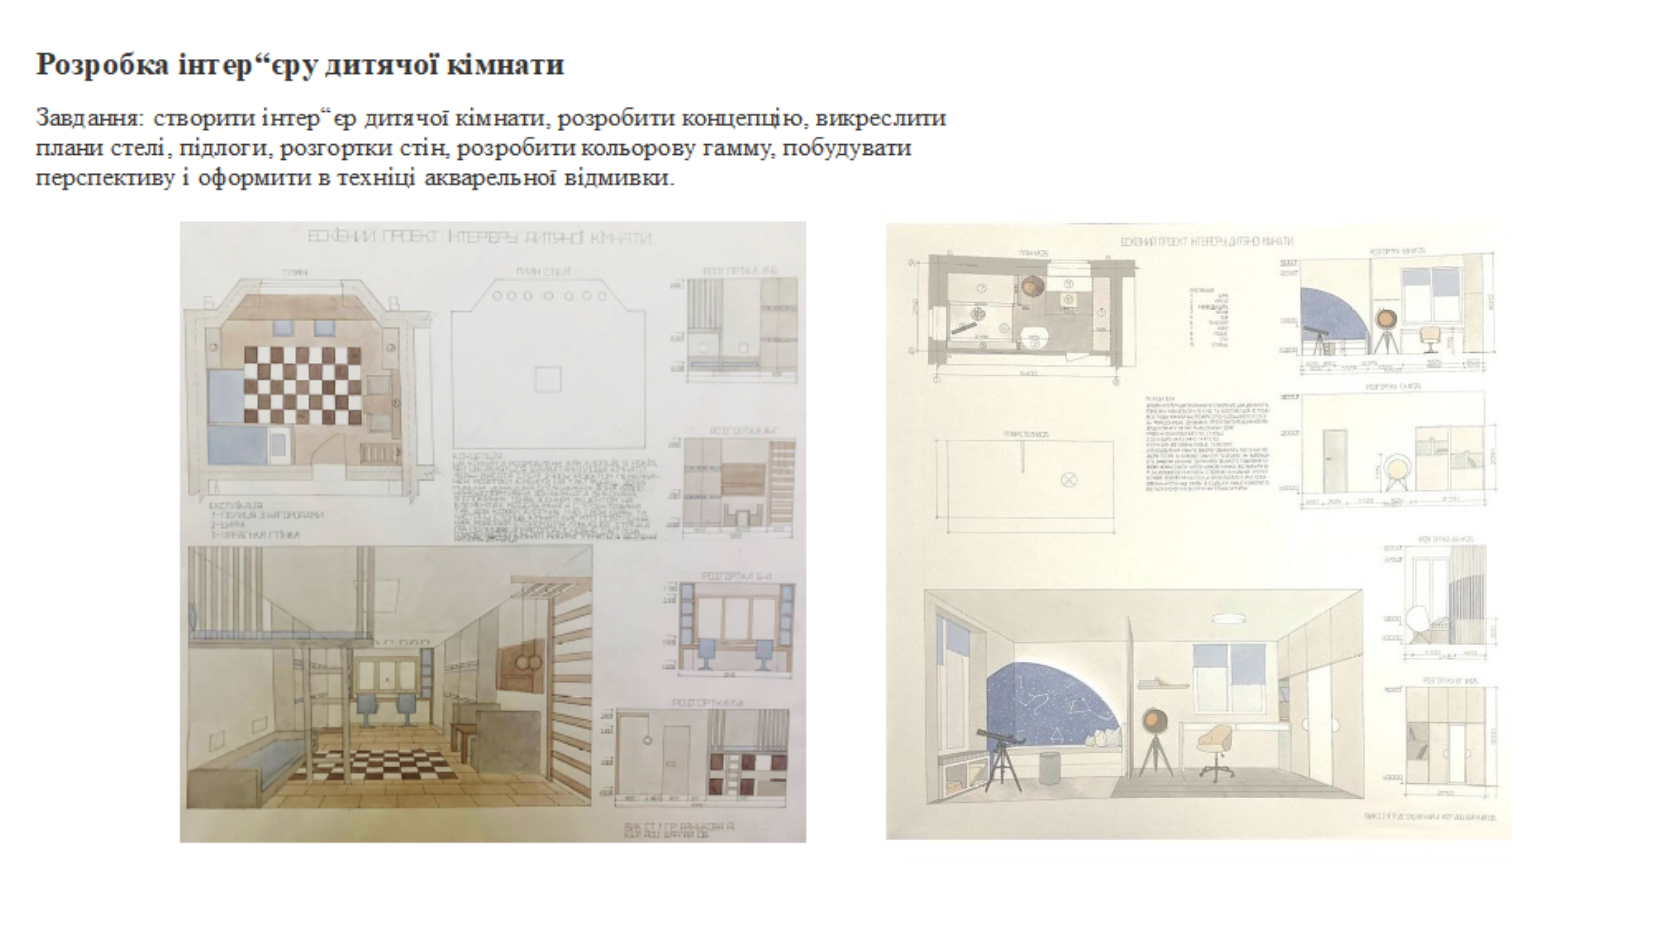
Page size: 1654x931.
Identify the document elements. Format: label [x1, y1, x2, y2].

picture [15, 35, 1512, 863]
